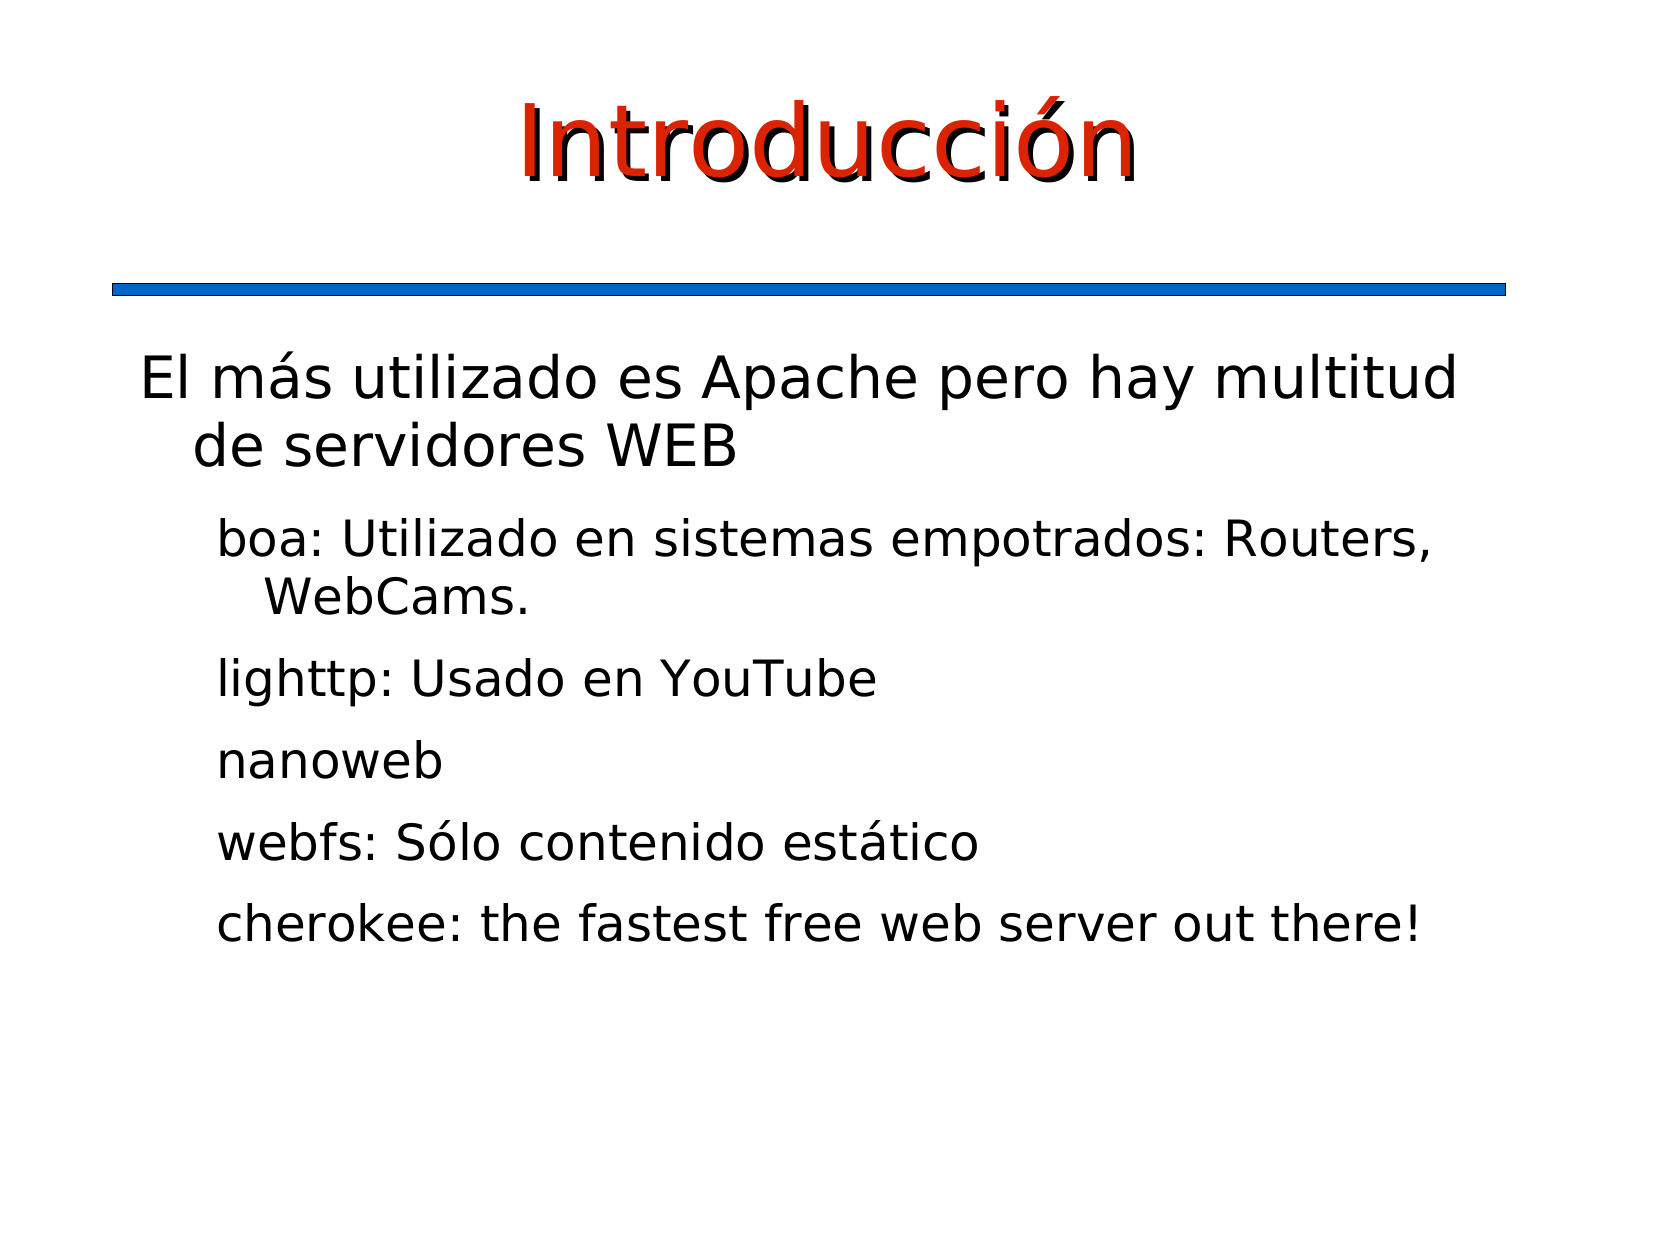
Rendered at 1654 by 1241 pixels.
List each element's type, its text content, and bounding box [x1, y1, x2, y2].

list El más utilizado es Apache pero hay multitud de servidores WEB boa: Utilizado en sistemas empotrados: Routers, WebCams. lighttp: Usado en YouTube nanoweb webfs: Sólo contenido estático cherokee: the fastest free web server out there! [121, 344, 1534, 1127]
title Introducción [121, 37, 1534, 246]
